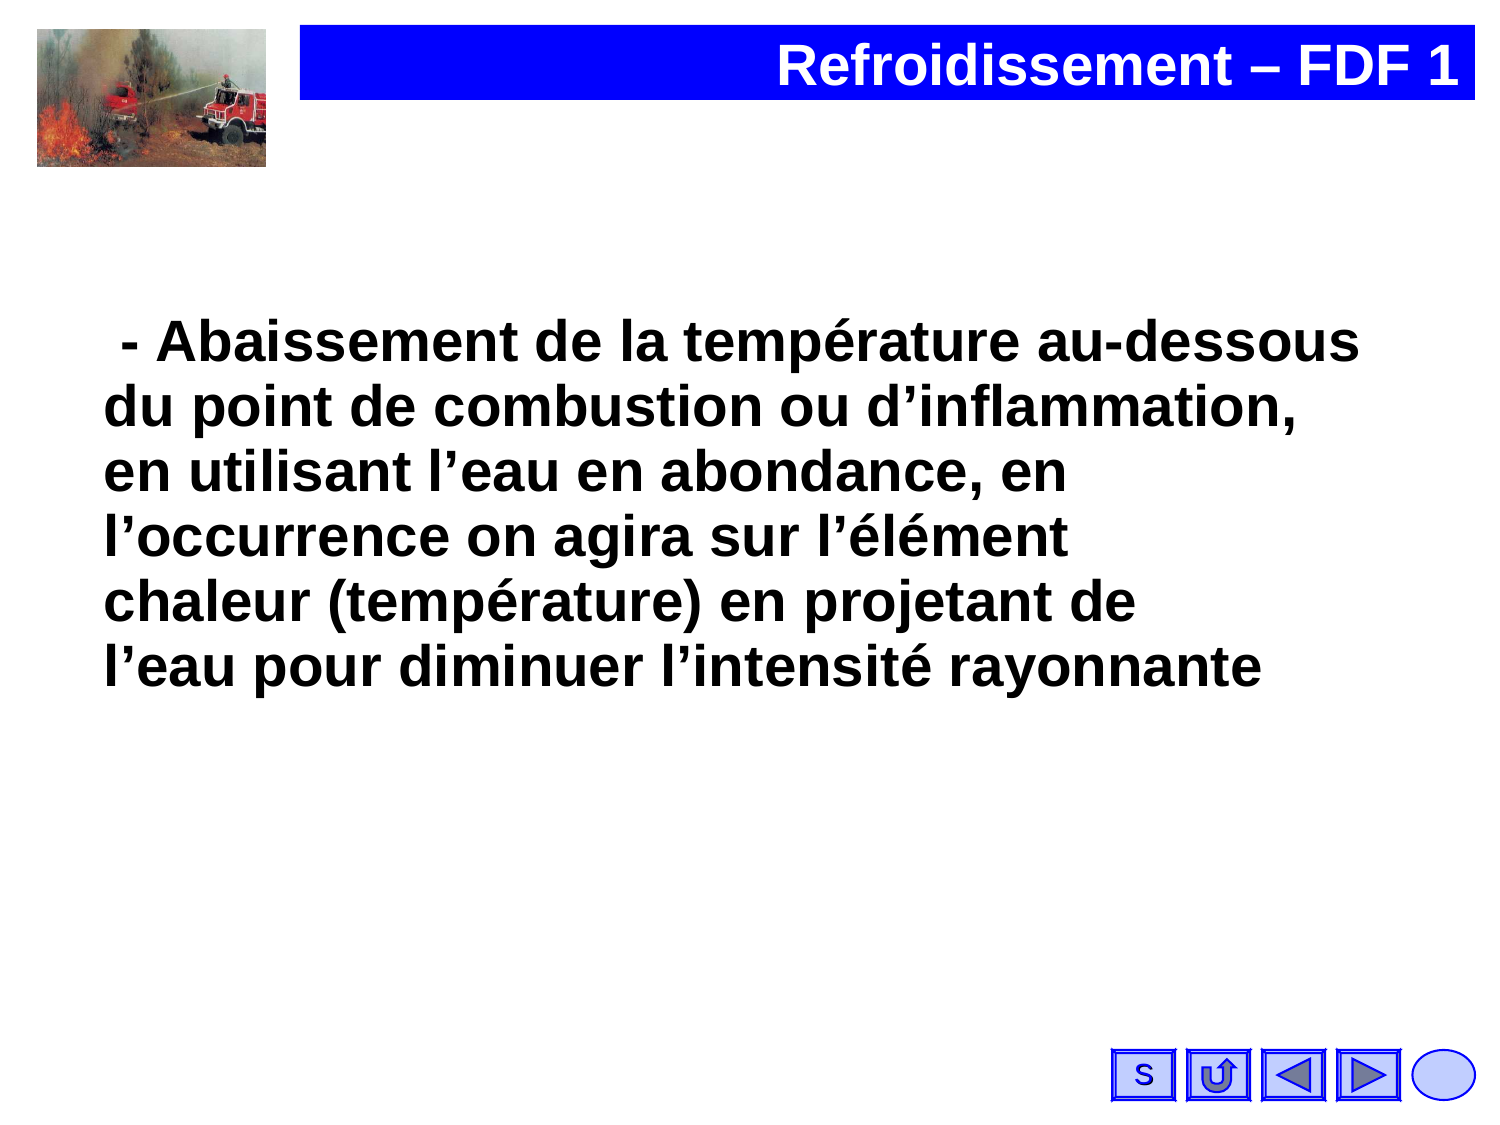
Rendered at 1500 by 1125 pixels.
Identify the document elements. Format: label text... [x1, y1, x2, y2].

text_box Refroidissement – FDF 1 [299, 24, 1475, 100]
picture [37, 29, 266, 167]
text_box - Abaissement de la température au-dessous du point de combustion ou d’inflammation, en utilisant l’eau en abondance, en l’occurrence on agira sur l’élément chaleur (température) en projetant de l’eau pour diminuer l’intensité rayonnante [89, 301, 1394, 772]
text_box [1412, 1049, 1476, 1101]
